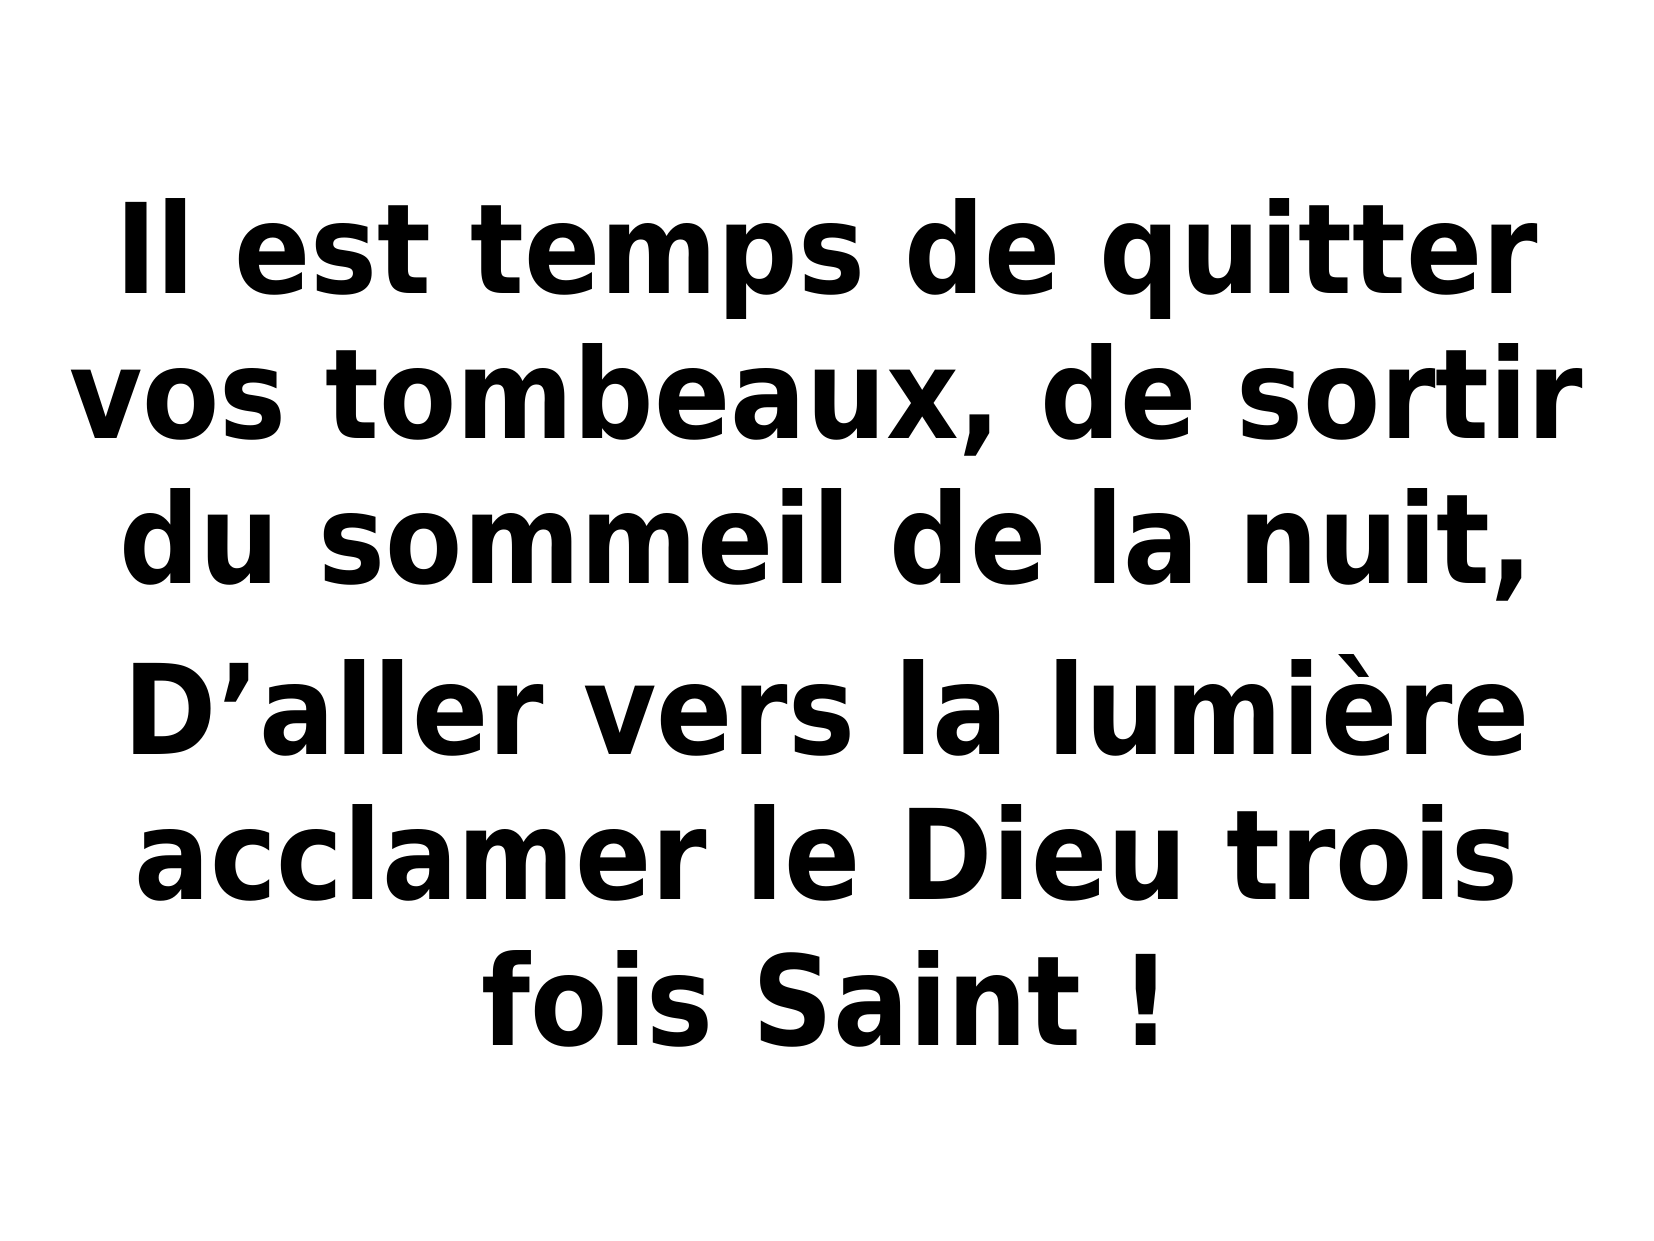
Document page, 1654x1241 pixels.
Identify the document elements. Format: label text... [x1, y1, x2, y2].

subtitle Il est temps de quitter vos tombeaux, de sortir du sommeil de la nuit, D’aller vers la lumière acclamer le Dieu trois fois Saint ! [17, 11, 1636, 1241]
